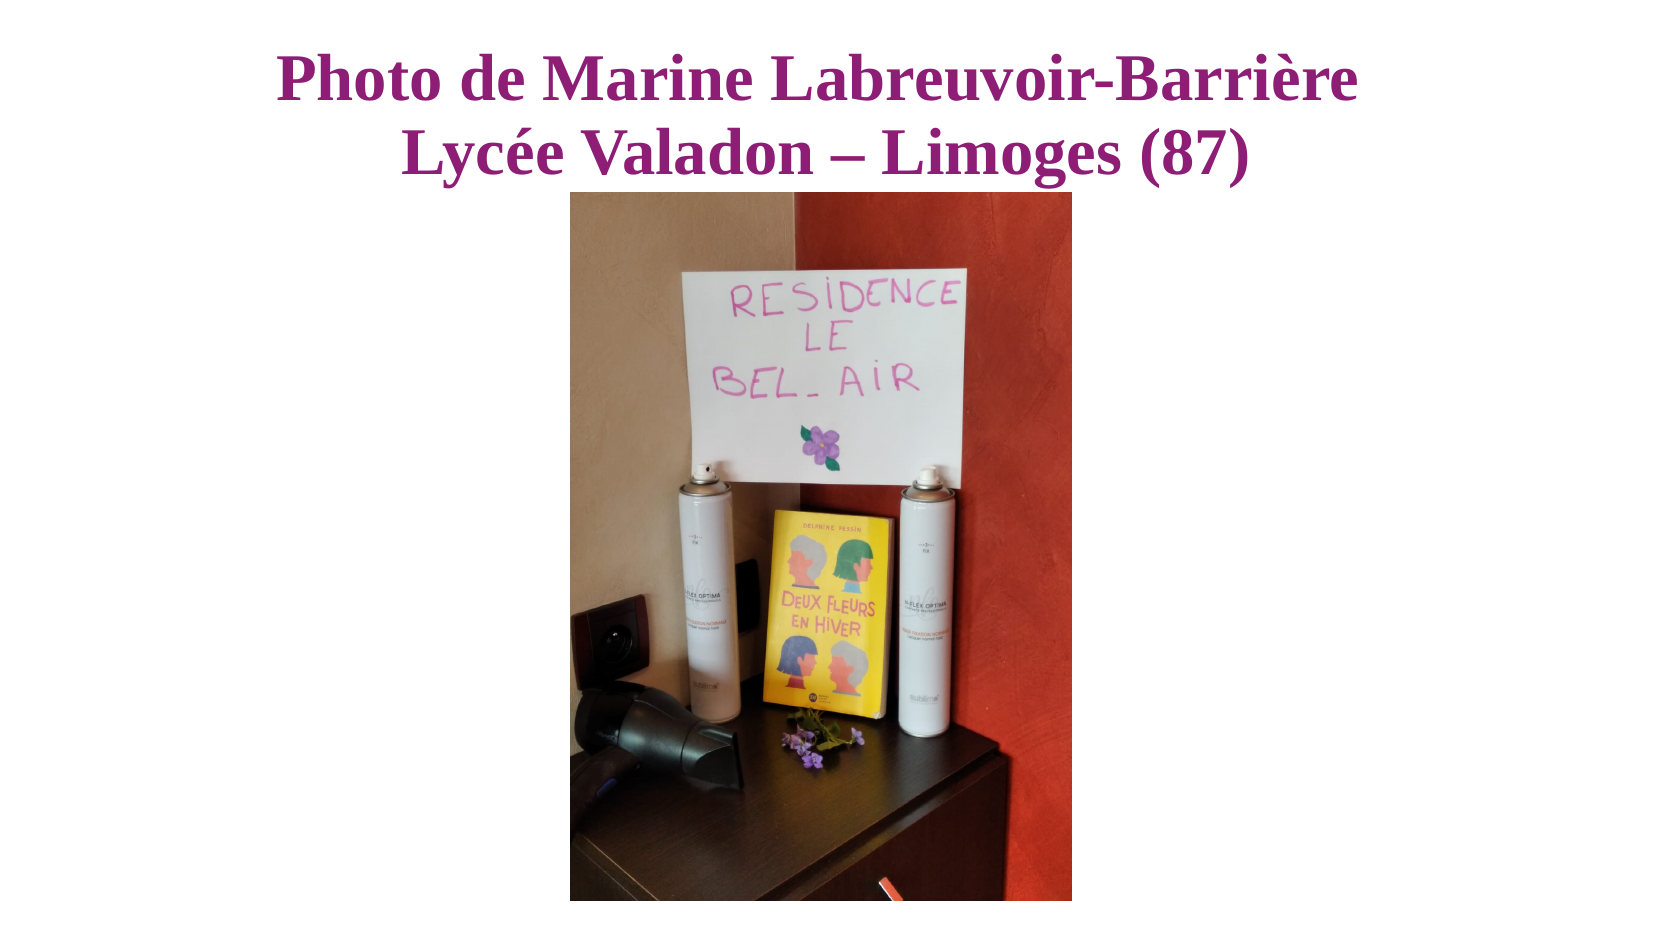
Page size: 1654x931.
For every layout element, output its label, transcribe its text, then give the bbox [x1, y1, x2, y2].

title Photo de Marine Labreuvoir-Barrière Lycée Valadon – Limoges (87) [82, 37, 1571, 193]
picture [570, 192, 1072, 902]
